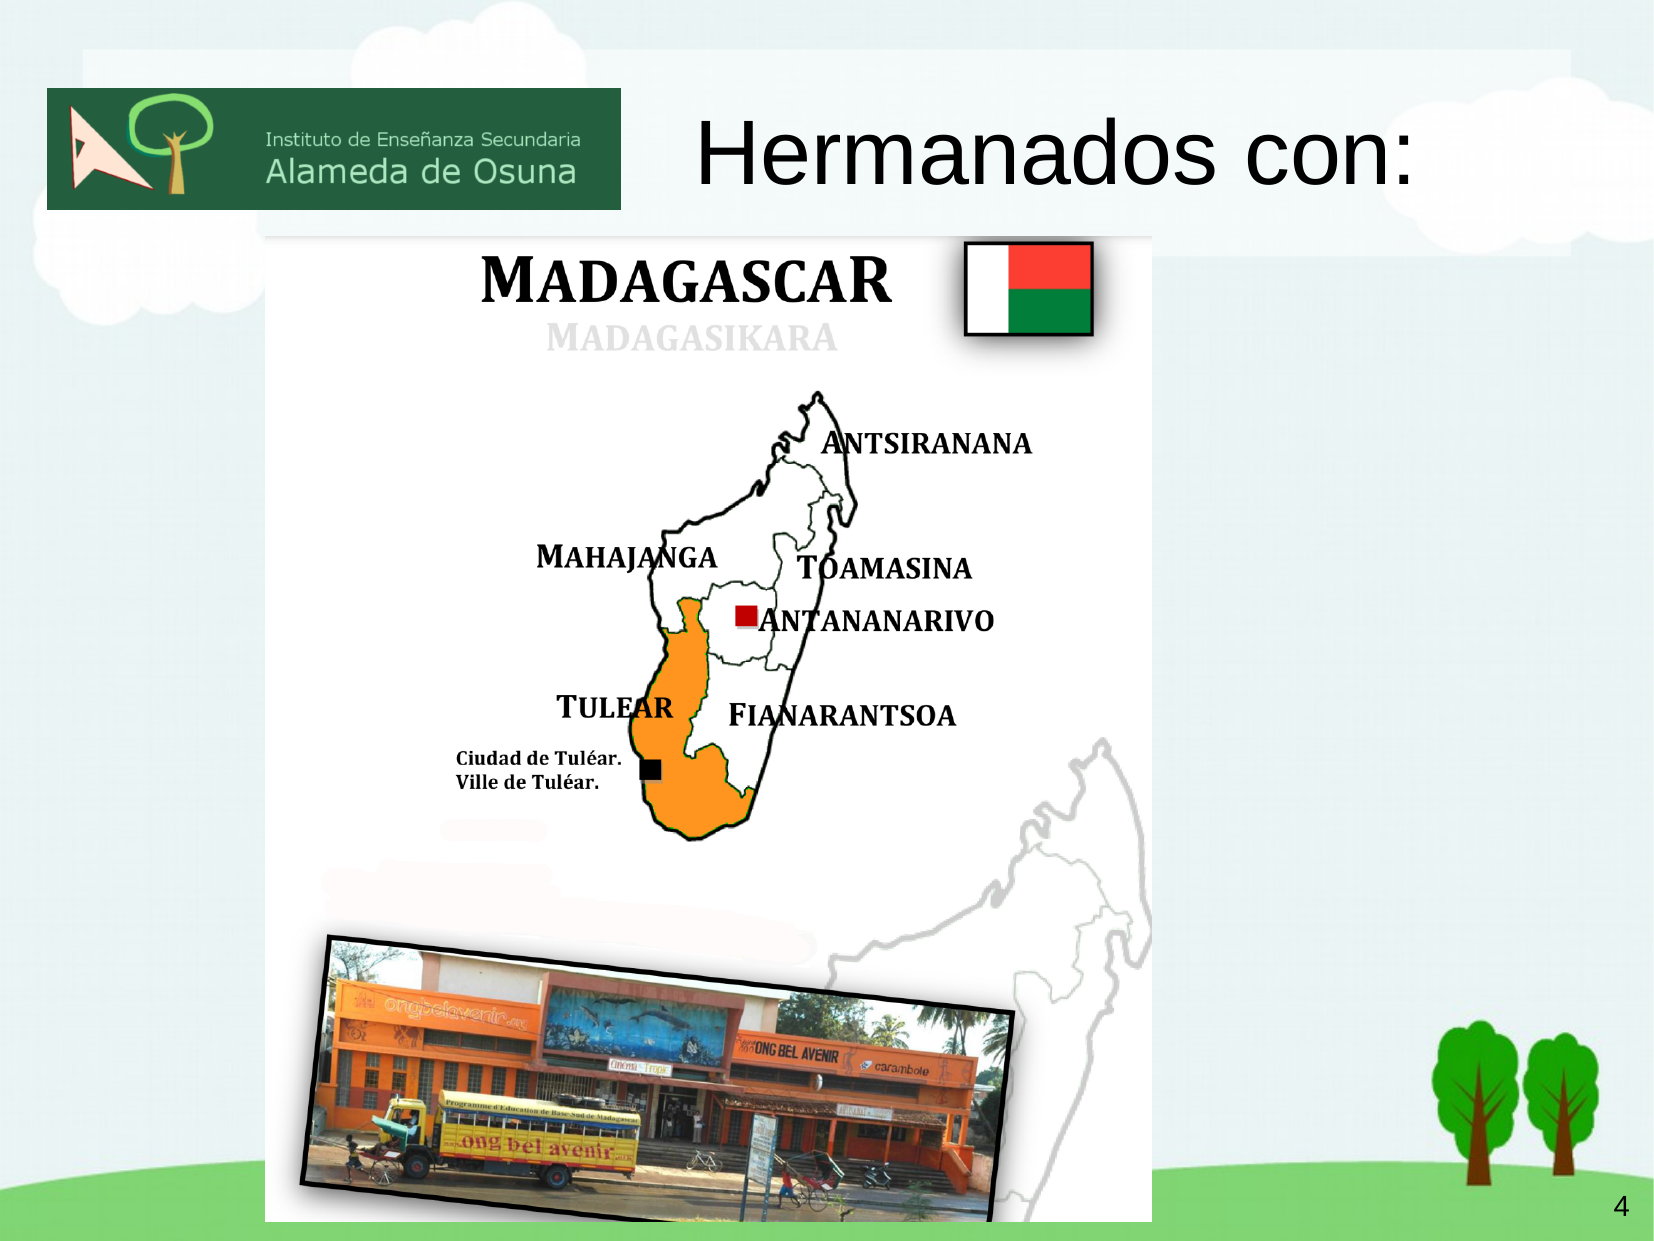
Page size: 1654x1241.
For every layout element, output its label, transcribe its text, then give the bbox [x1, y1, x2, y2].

picture [0, 0, 1654, 1241]
title Hermanados con: [82, 49, 1571, 257]
